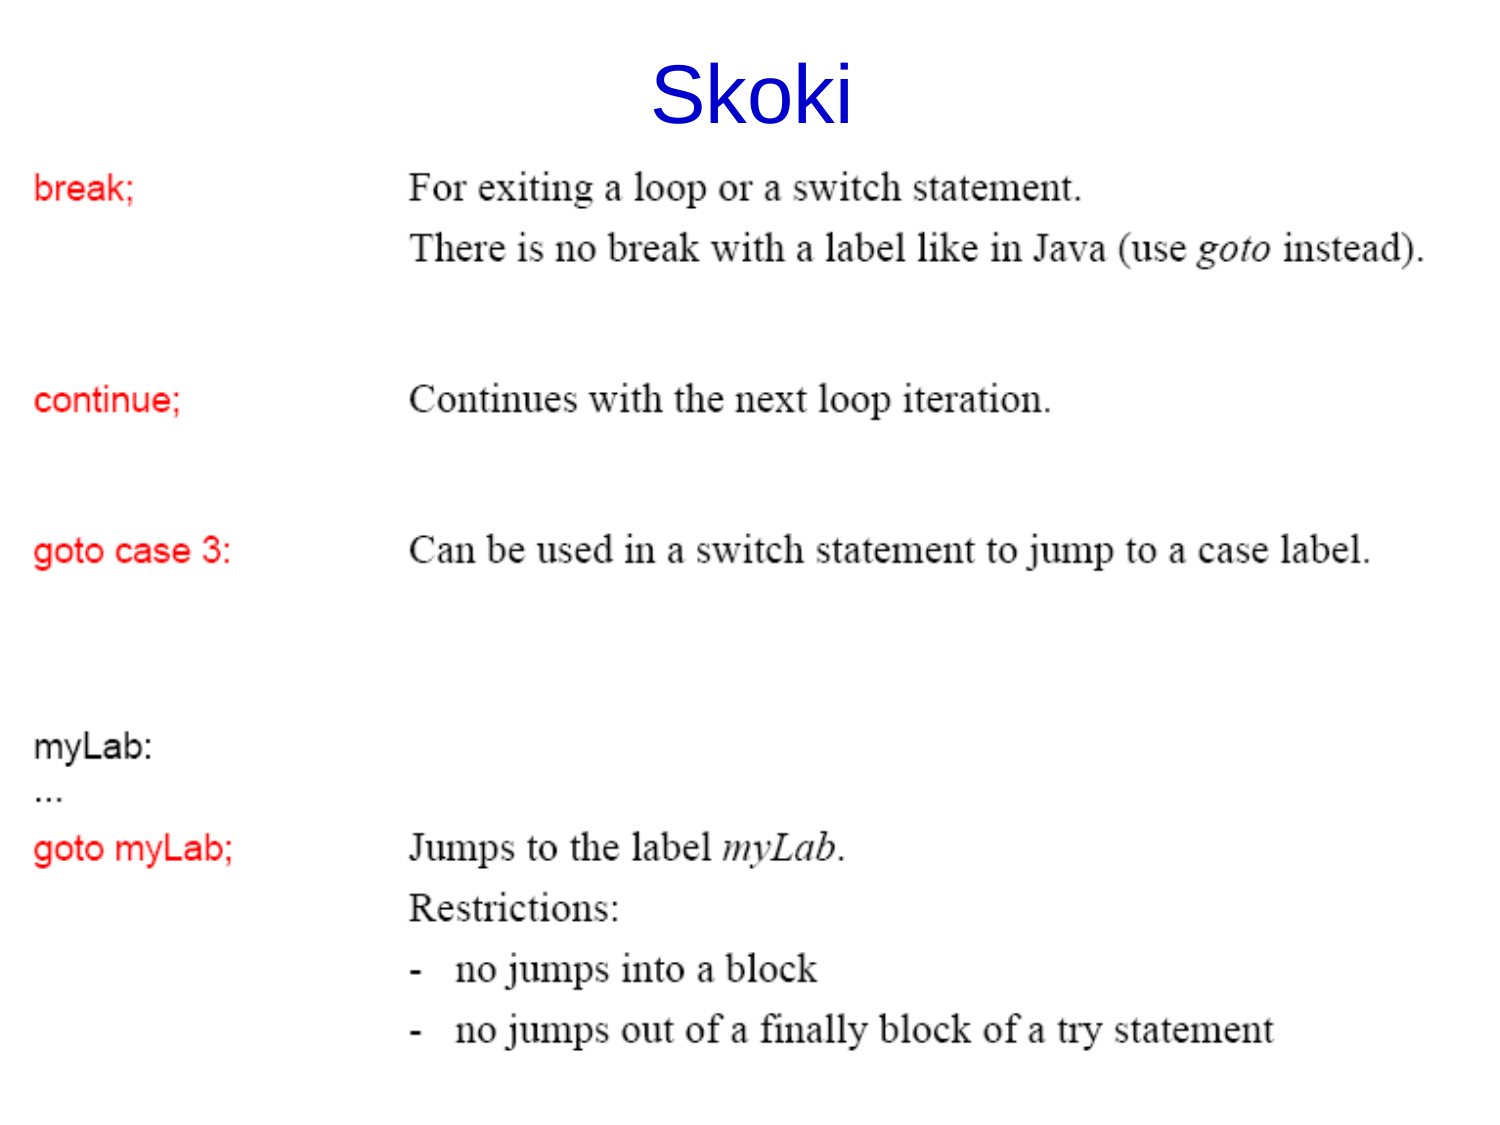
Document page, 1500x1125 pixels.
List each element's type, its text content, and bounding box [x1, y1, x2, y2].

title Skoki [76, 30, 1427, 149]
text_box [0, 160, 1447, 1098]
